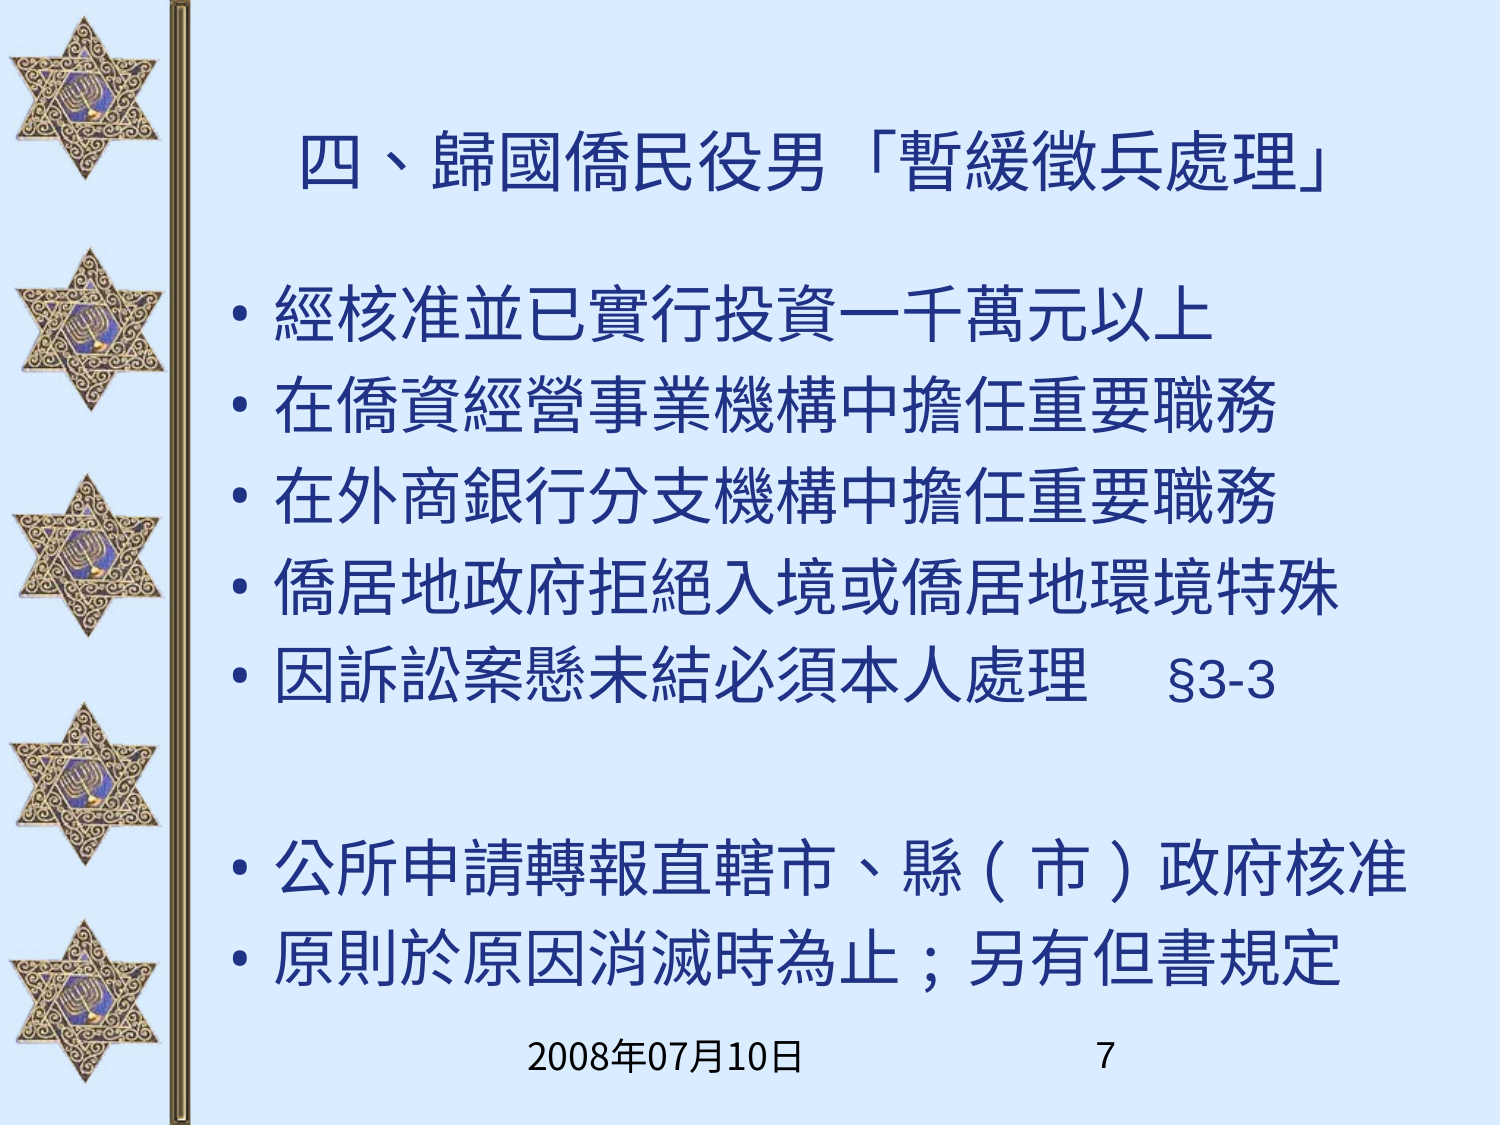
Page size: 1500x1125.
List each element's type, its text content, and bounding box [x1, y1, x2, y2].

title 四、歸國僑民役男「暫緩徵兵處理」 [262, 66, 1401, 254]
list 經核准並已實行投資一千萬元以上 在僑資經營事業機構中擔任重要職務 在外商銀行分支機構中擔任重要職務 僑居地政府拒絕入境或僑居地環境特殊 因訴訟案懸未結必須本人處理 §3-3 公所申請轉報直轄市、縣(市)政府核准 原則於原因消滅時為止;另有但書規定 [206, 267, 1453, 1012]
picture [0, 0, 1500, 1125]
